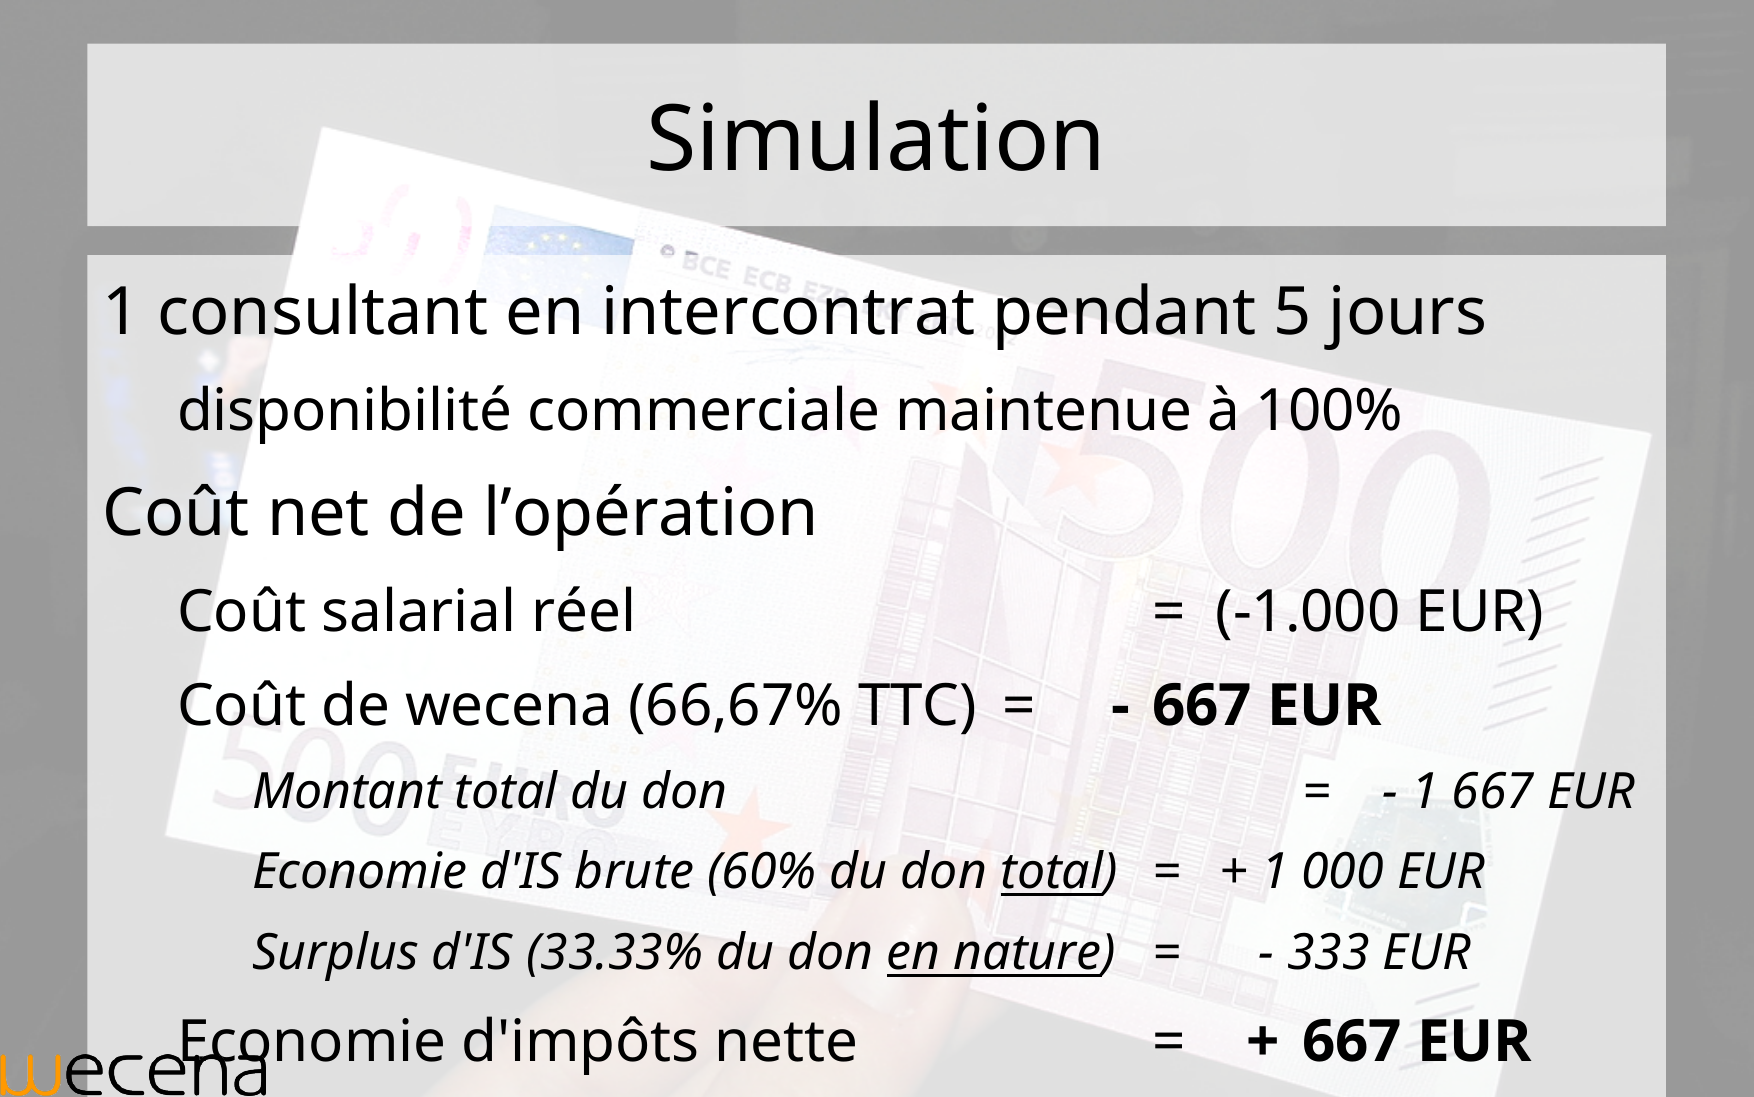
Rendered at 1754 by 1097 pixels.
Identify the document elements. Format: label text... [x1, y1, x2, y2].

title Simulation [87, 43, 1666, 227]
picture [0, 0, 1754, 1097]
list 1 consultant en intercontrat pendant 5 jours disponibilité commerciale maintenue à 100% Coût net de l’opération Coût salarial réel = (-1.000 EUR) Coût de wecena (66,67% TTC) = - 667 EUR Montant total du don = - 1 667 EUR Economie d'IS brute (60% du don total) = + 1 000 EUR Surplus d'IS (33.33% du don en nature) = - 333 EUR Economie d'impôts nette = + 667 EUR Coût total du wecena = 0 EUR [87, 255, 1666, 1097]
